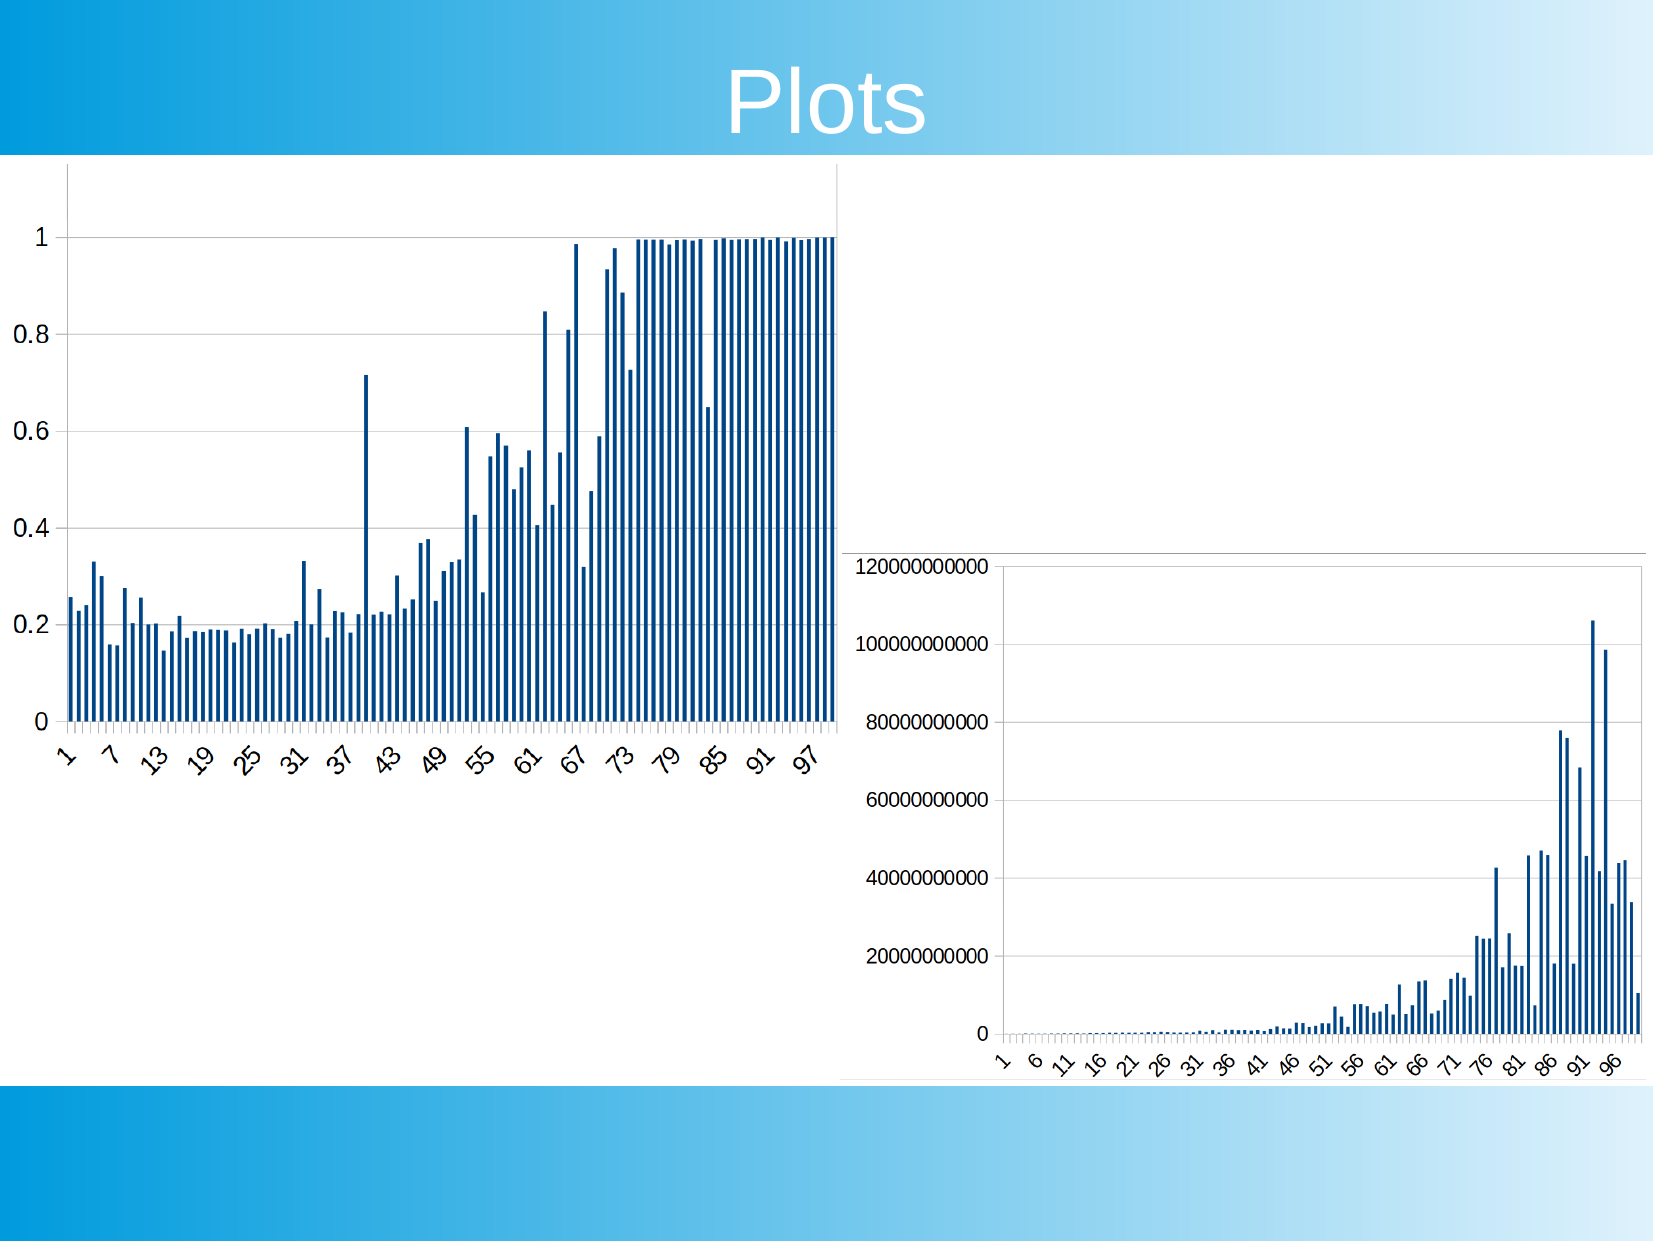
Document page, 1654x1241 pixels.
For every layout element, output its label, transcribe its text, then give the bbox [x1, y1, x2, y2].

picture [0, 164, 1646, 1081]
title Plots [82, 49, 1571, 155]
